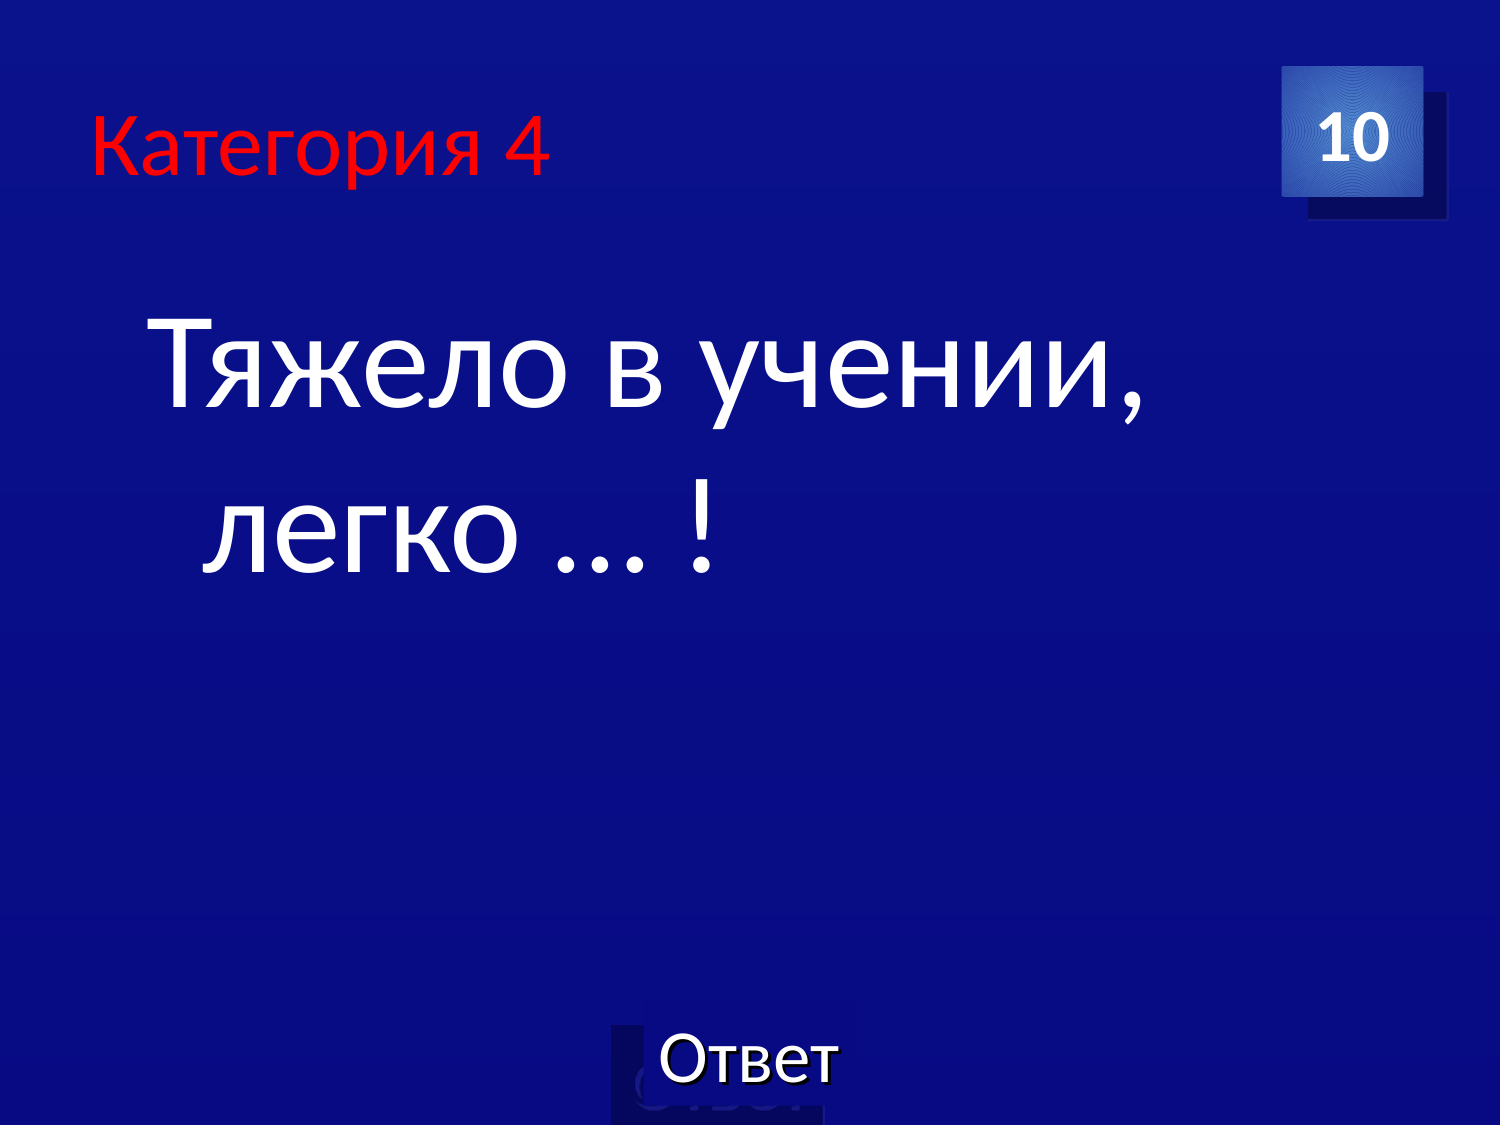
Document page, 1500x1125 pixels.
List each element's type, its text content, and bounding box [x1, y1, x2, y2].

title Категория 4 [75, 45, 1258, 233]
list Тяжело в учении, легко … ! [75, 262, 1426, 847]
text_box 10 [1282, 66, 1423, 196]
